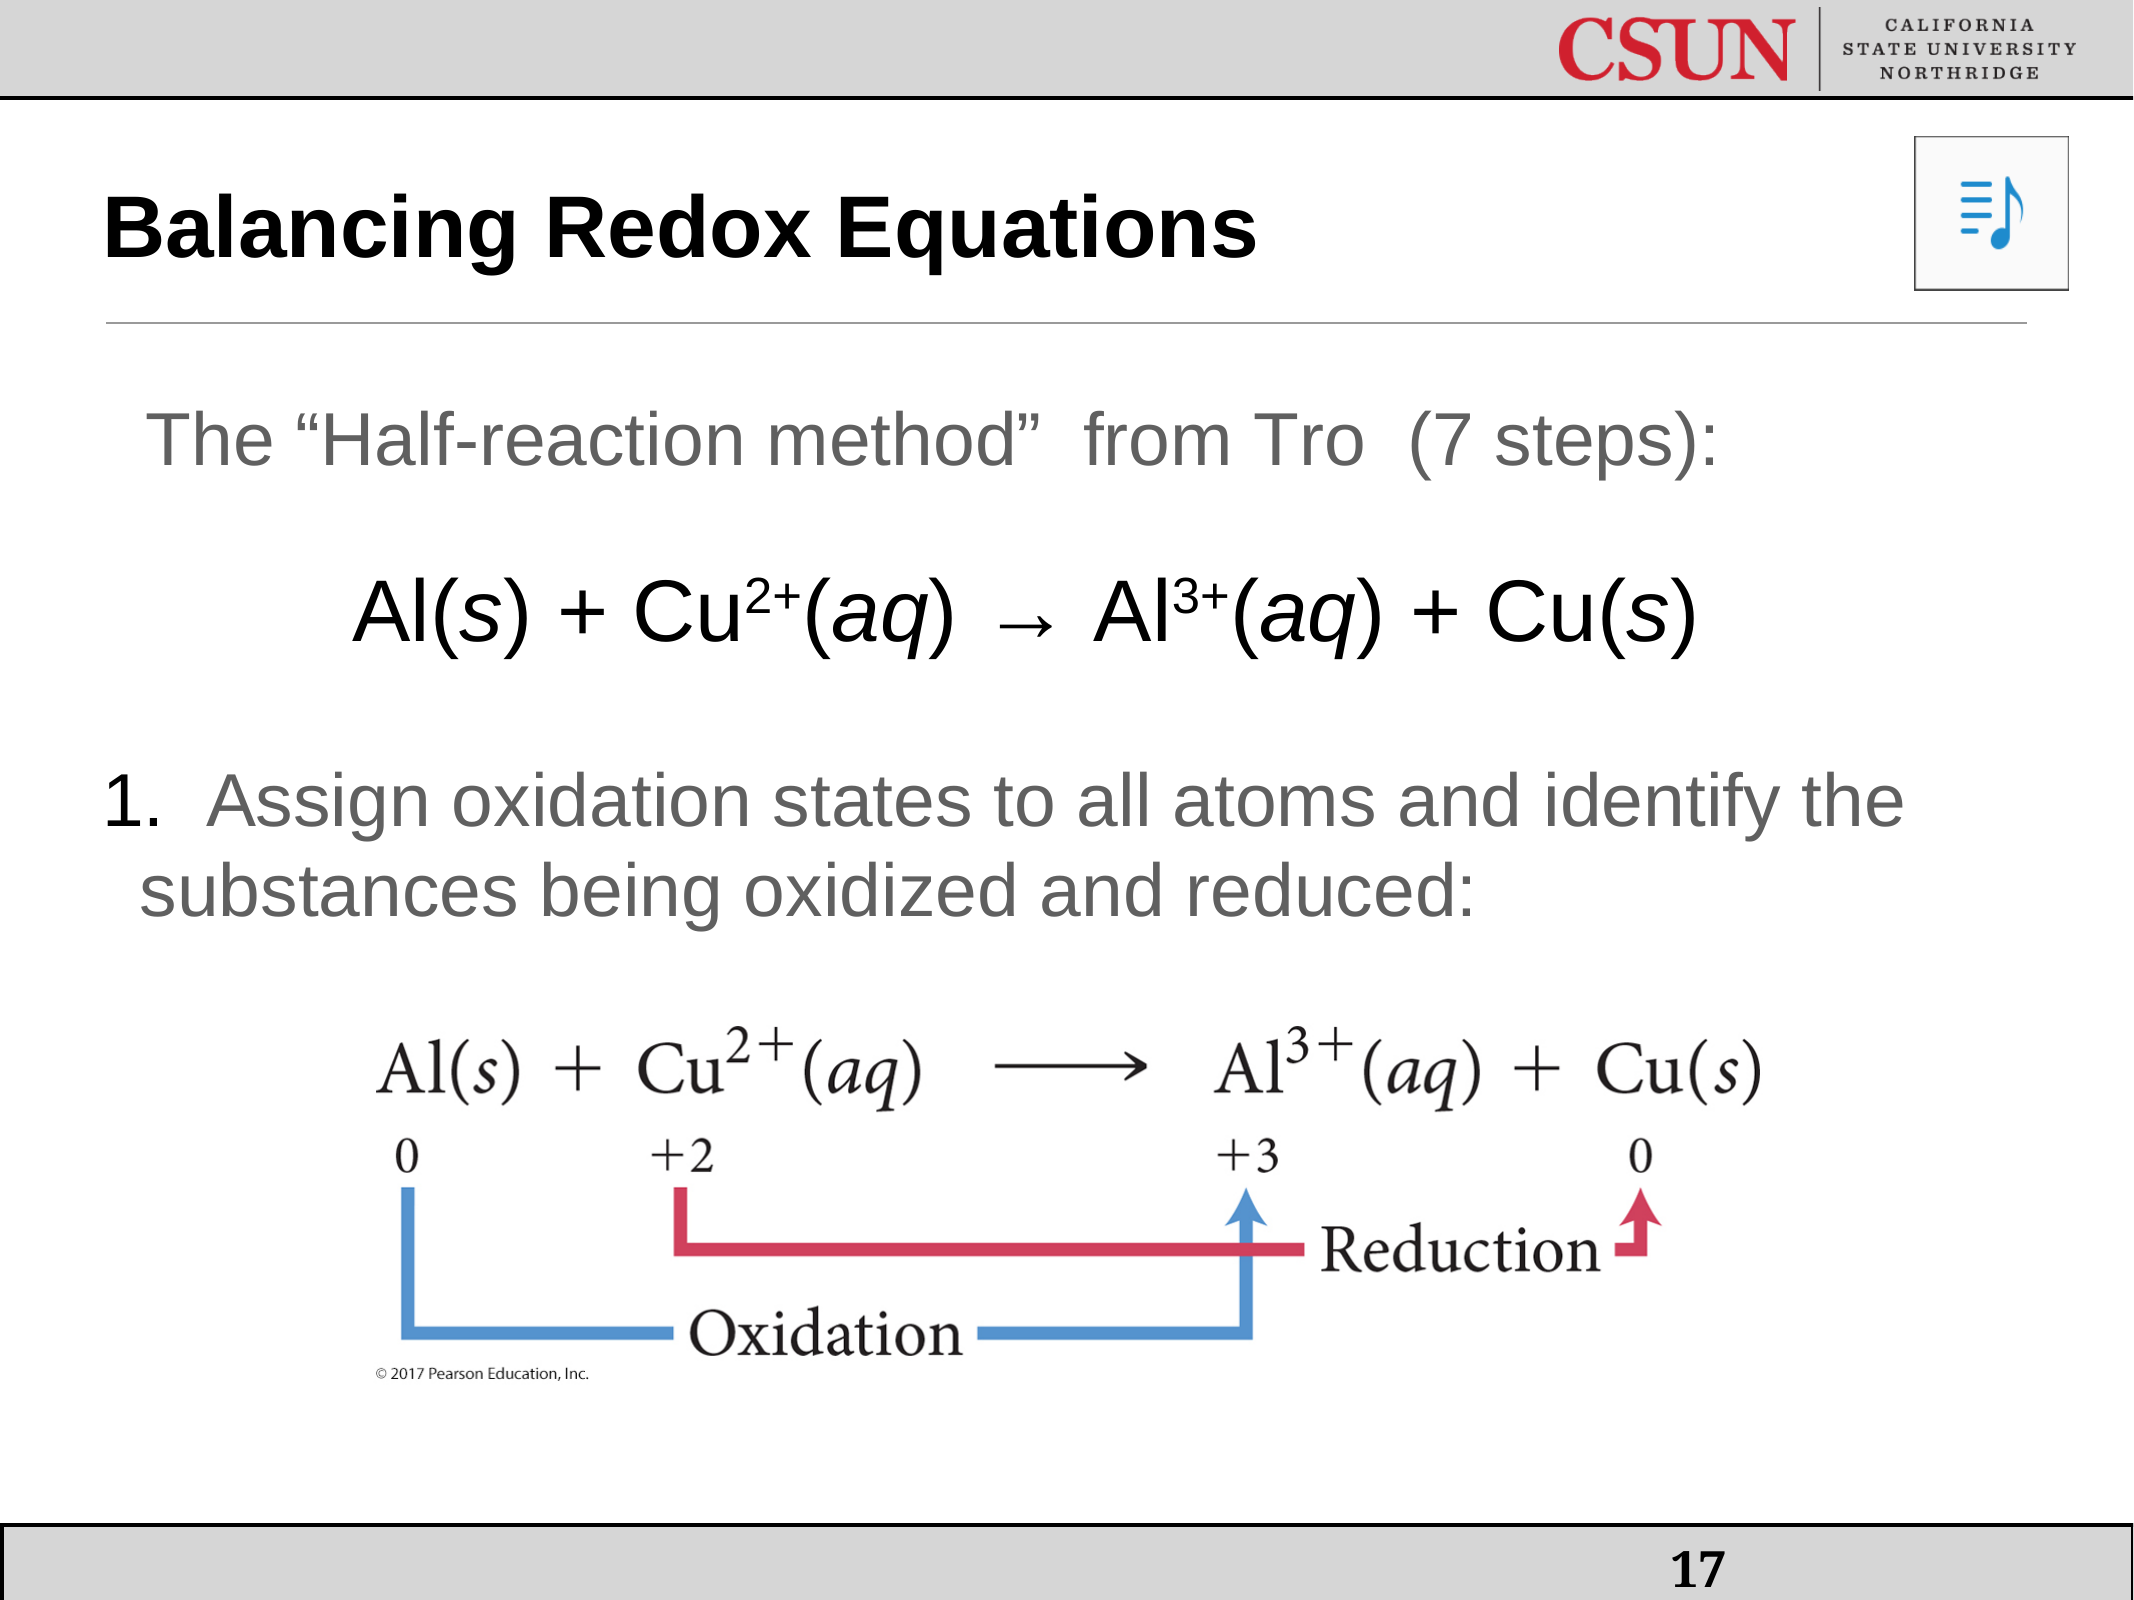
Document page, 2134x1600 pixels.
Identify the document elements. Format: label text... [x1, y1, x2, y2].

text_box Assign oxidation states to all atoms and identify the substances being oxidized and reduced: [93, 742, 2040, 970]
text_box Al(s) + Cu2+(aq) → Al3+(aq) + Cu(s) [344, 545, 1709, 668]
picture [1559, 7, 2076, 91]
text_box [1913, 135, 2071, 292]
title Balancing Redox Equations [93, 104, 2040, 284]
picture [365, 1015, 1771, 1389]
list The “Half-reaction method” from Tro (7 steps): [93, 382, 2040, 520]
